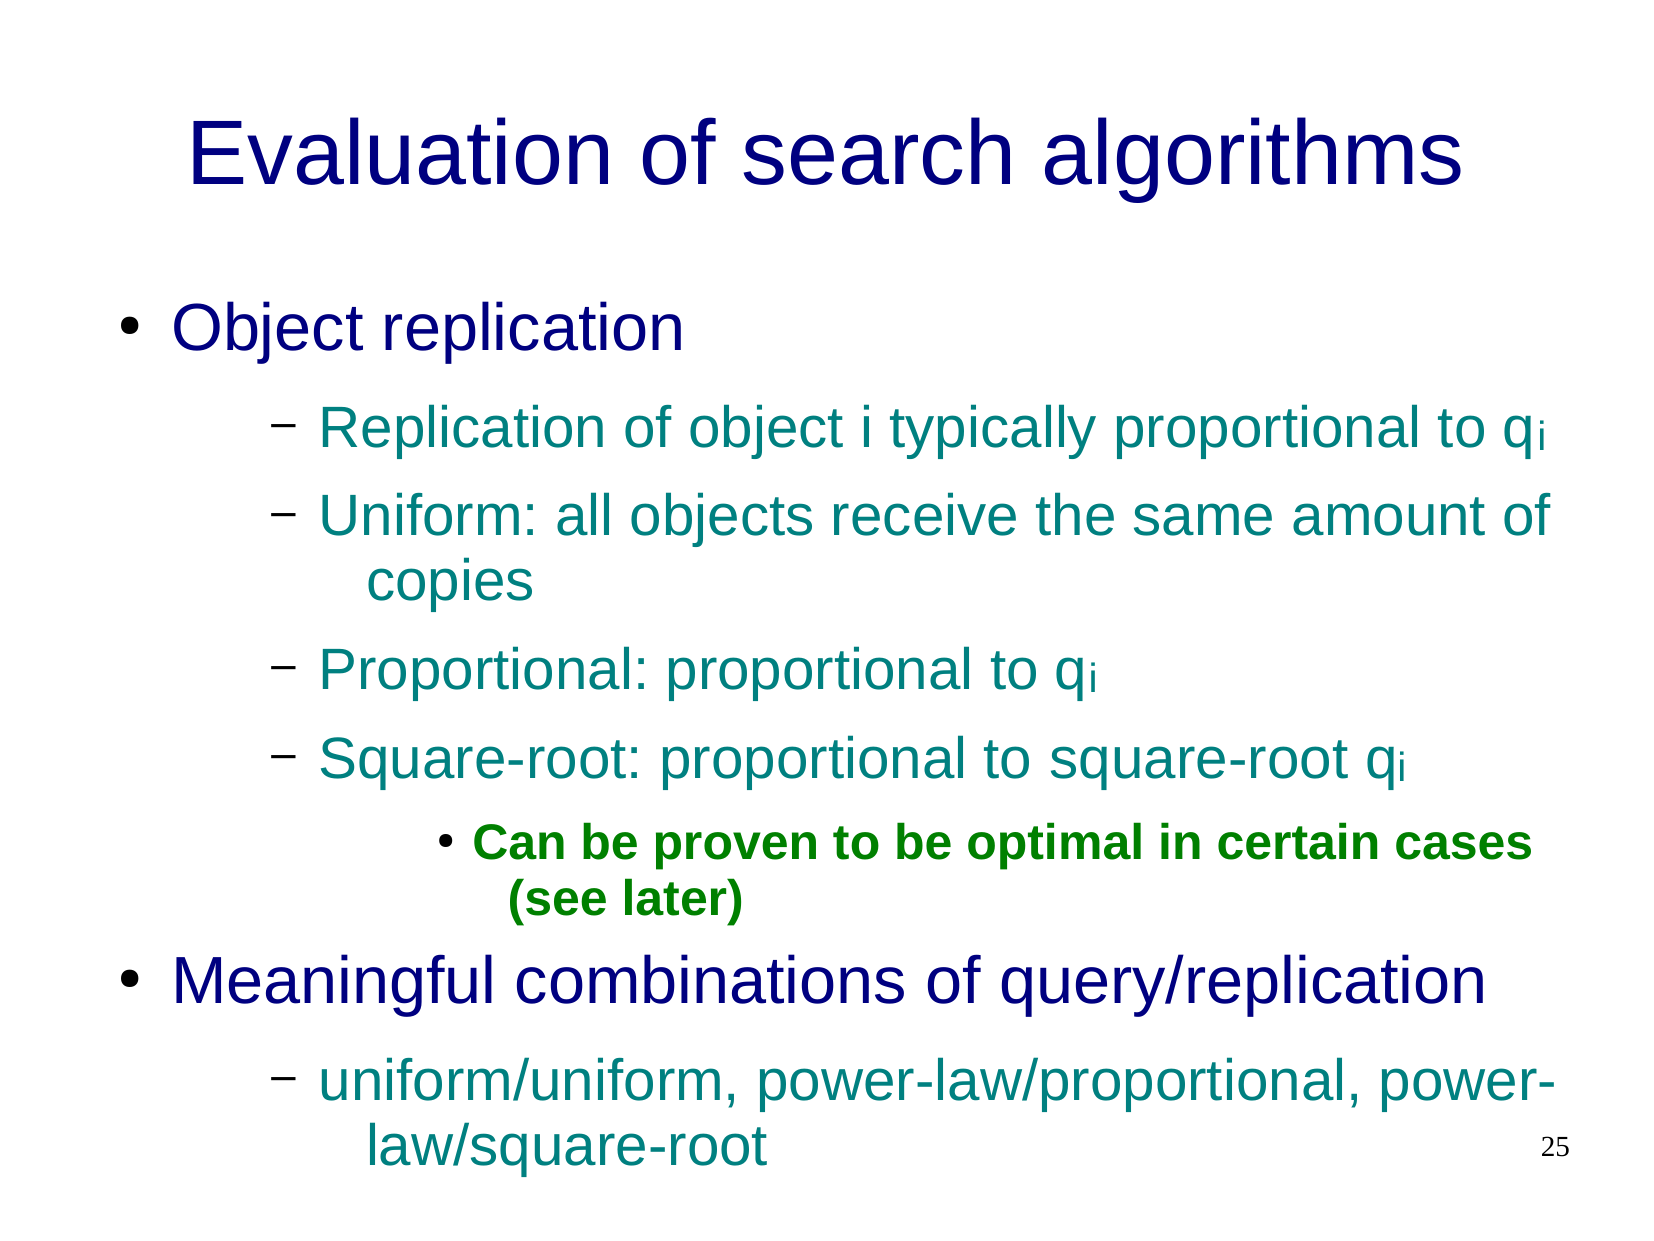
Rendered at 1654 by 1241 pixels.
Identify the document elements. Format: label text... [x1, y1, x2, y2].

list Object replication Replication of object i typically proportional to qi Uniform: all objects receive the same amount of copies Proportional: proportional to qi Square-root: proportional to square-root qi Can be proven to be optimal in certain cases (see later) Meaningful combinations of query/replication uniform/uniform, power-law/proportional, power-law/square-root [82, 290, 1571, 1220]
title Evaluation of search algorithms [82, 49, 1571, 257]
